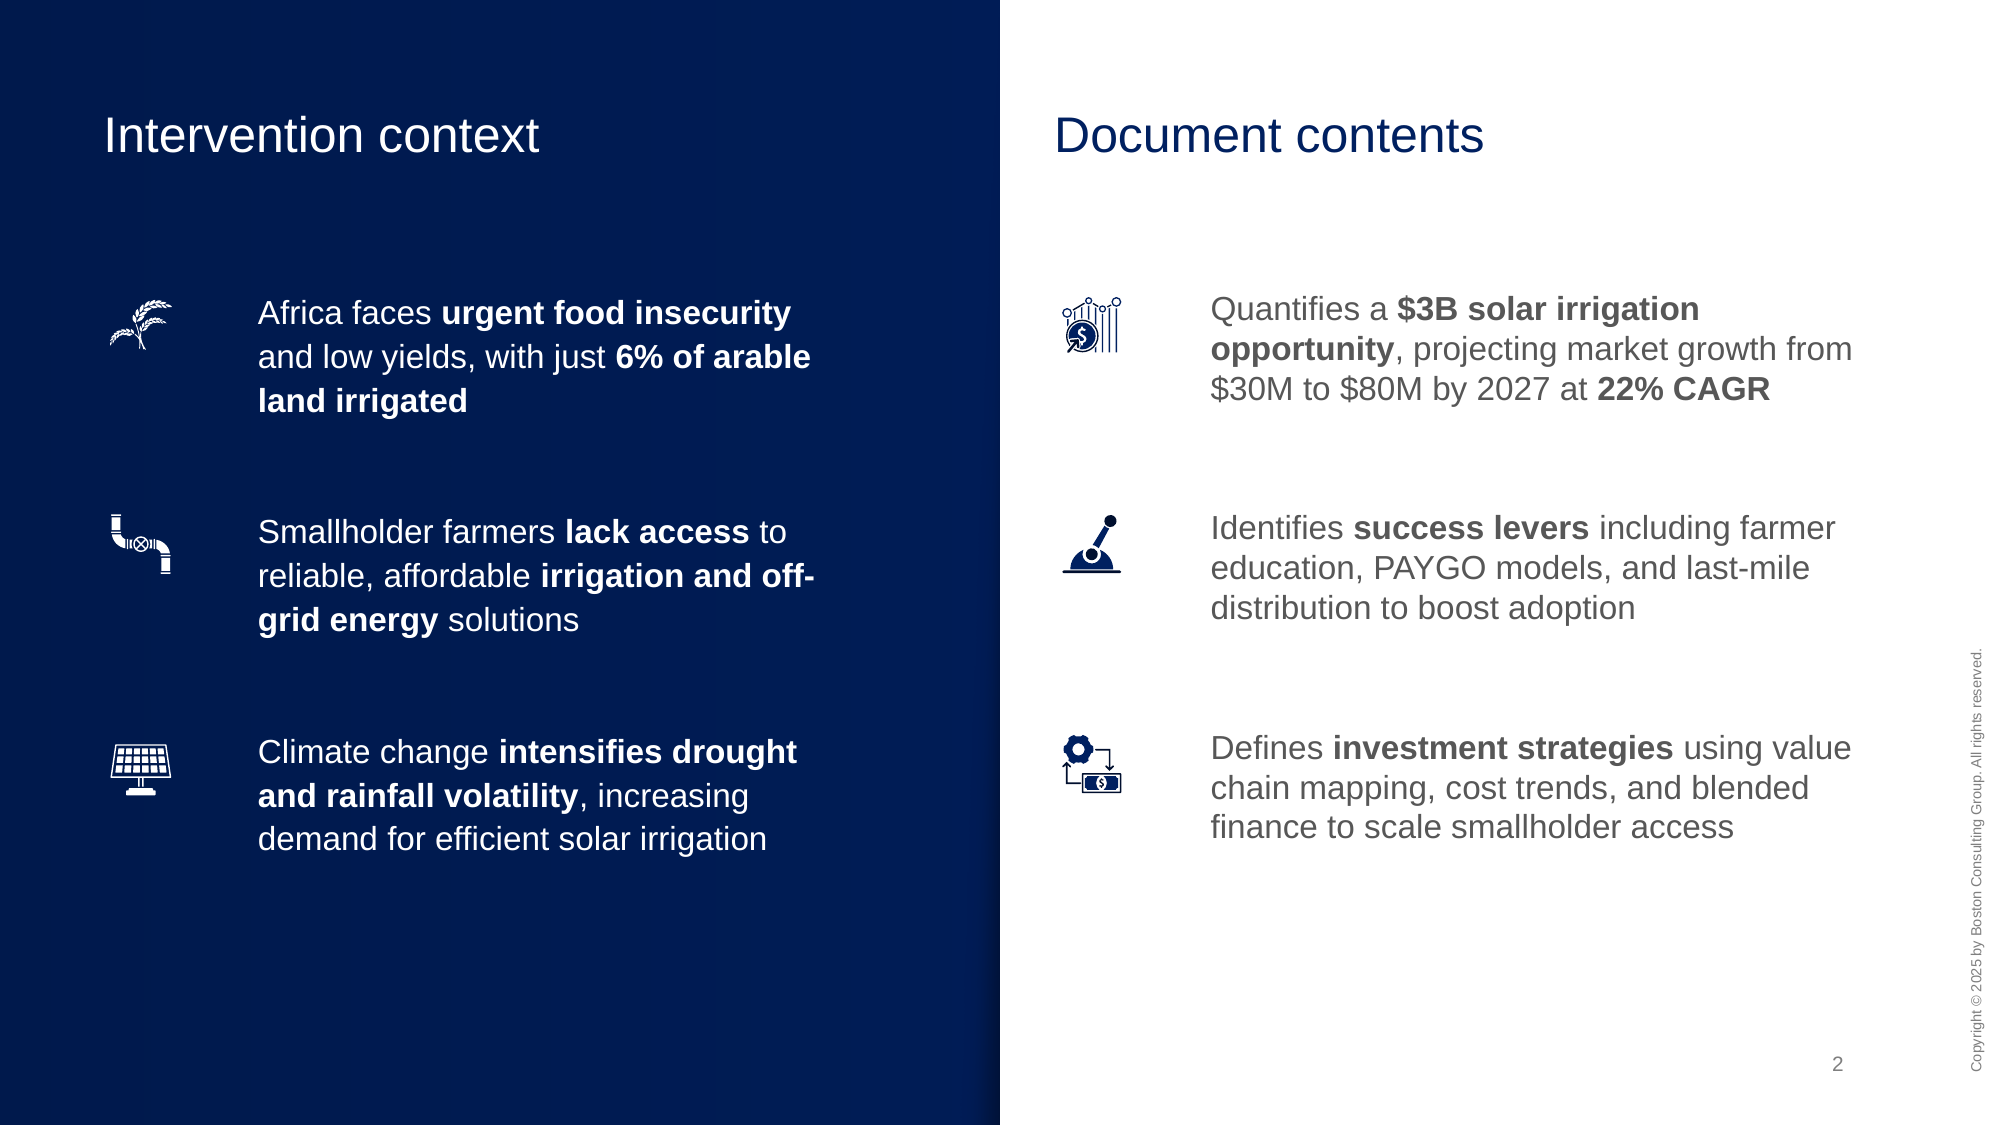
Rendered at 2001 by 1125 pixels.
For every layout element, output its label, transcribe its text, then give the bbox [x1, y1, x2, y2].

text_box Document contents [1054, 102, 1719, 161]
picture [103, 506, 179, 582]
text_box Climate change intensifies drought and rainfall volatility, increasing demand for efficient solar irrigation [257, 725, 834, 888]
picture [1054, 725, 1130, 801]
picture [103, 725, 179, 801]
text_box Smallholder farmers lack access to reliable, affordable irrigation and off-grid energy solutions [257, 506, 834, 669]
picture [103, 287, 179, 363]
picture [1054, 287, 1130, 363]
picture [1054, 506, 1130, 582]
text_box Identifies success levers including farmer education, PAYGO models, and last-mile distribution to boost adoption [1210, 506, 1875, 669]
text_box Intervention context [103, 102, 617, 152]
text_box Africa faces urgent food insecurity and low yields, with just 6% of arable land irrigated [257, 287, 834, 449]
text_box Quantifies a $3B solar irrigation opportunity, projecting market growth from $30M to $80M by 2027 at 22% CAGR [1210, 287, 1875, 449]
text_box Defines investment strategies using value chain mapping, cost trends, and blended finance to scale smallholder access [1210, 725, 1875, 888]
